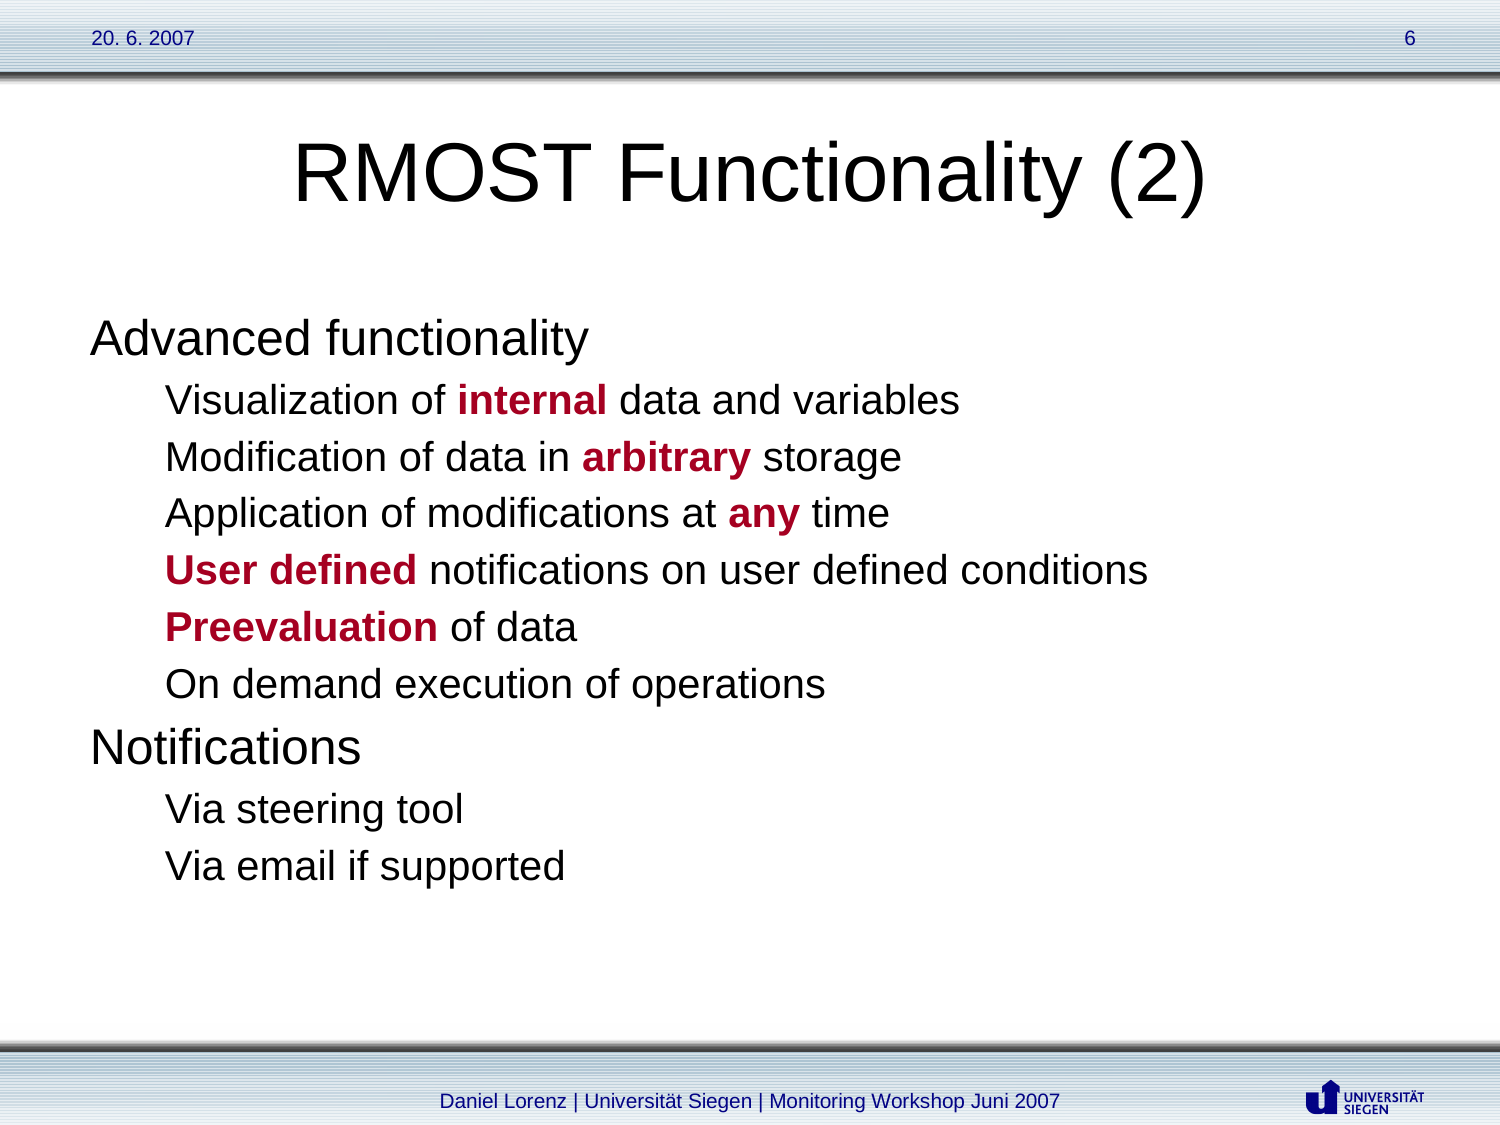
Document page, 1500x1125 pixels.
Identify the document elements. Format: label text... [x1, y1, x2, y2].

list Advanced functionality Visualization of internal data and variables Modification of data in arbitrary storage Application of modifications at any time User defined notifications on user defined conditions Preevaluation of data On demand execution of operations Notifications Via steering tool Via email if supported [75, 302, 1426, 1005]
title RMOST Functionality (2) [76, 90, 1425, 256]
picture [0, 0, 1500, 102]
picture [0, 1023, 1500, 1125]
